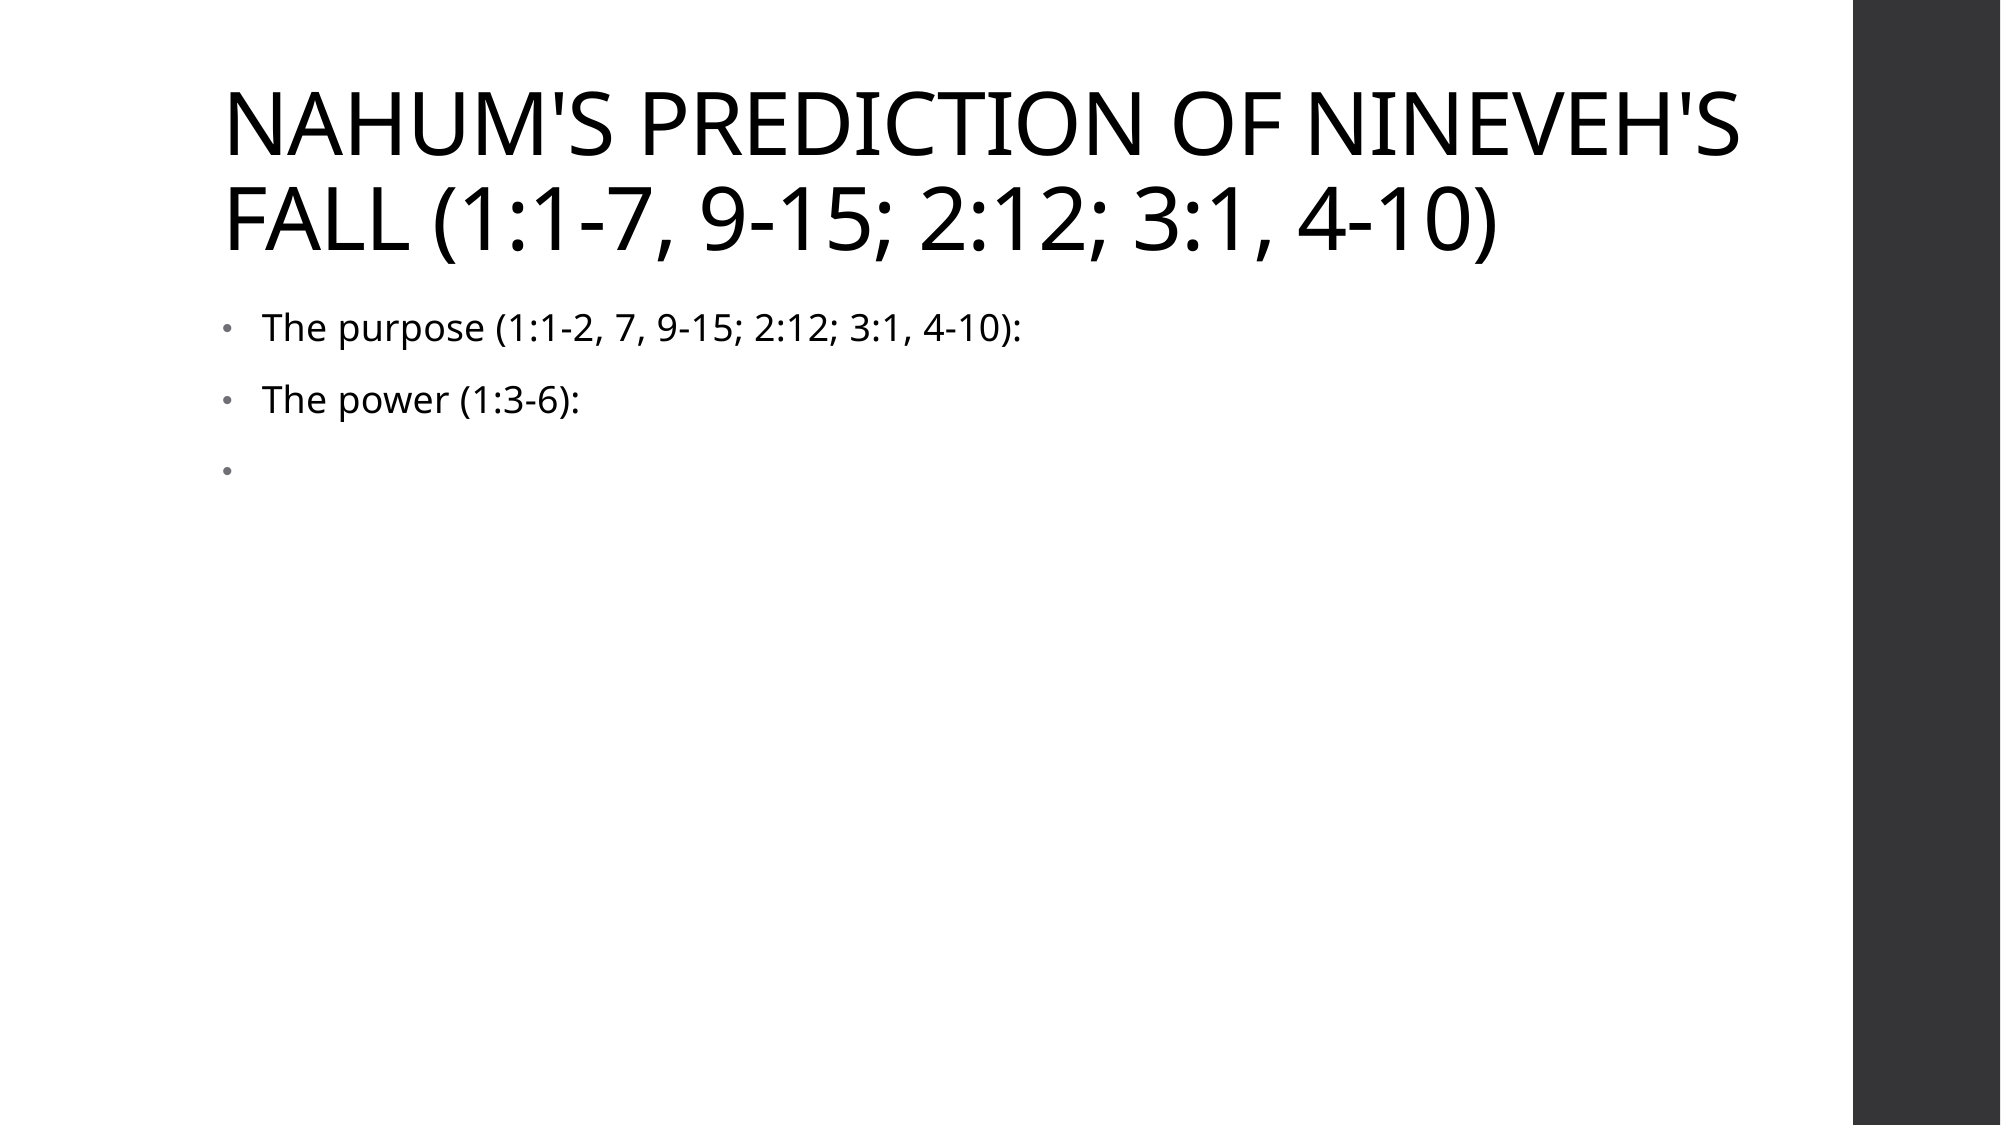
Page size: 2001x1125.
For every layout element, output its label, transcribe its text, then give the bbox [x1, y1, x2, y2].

title NAHUM'S PREDICTION OF NINEVEH'S FALL (1:1-7, 9-15; 2:12; 3:1, 4-10) [206, 60, 1797, 278]
list The purpose (1:1-2, 7, 9-15; 2:12; 3:1, 4-10): The power (1:3-6): [206, 299, 1617, 1014]
